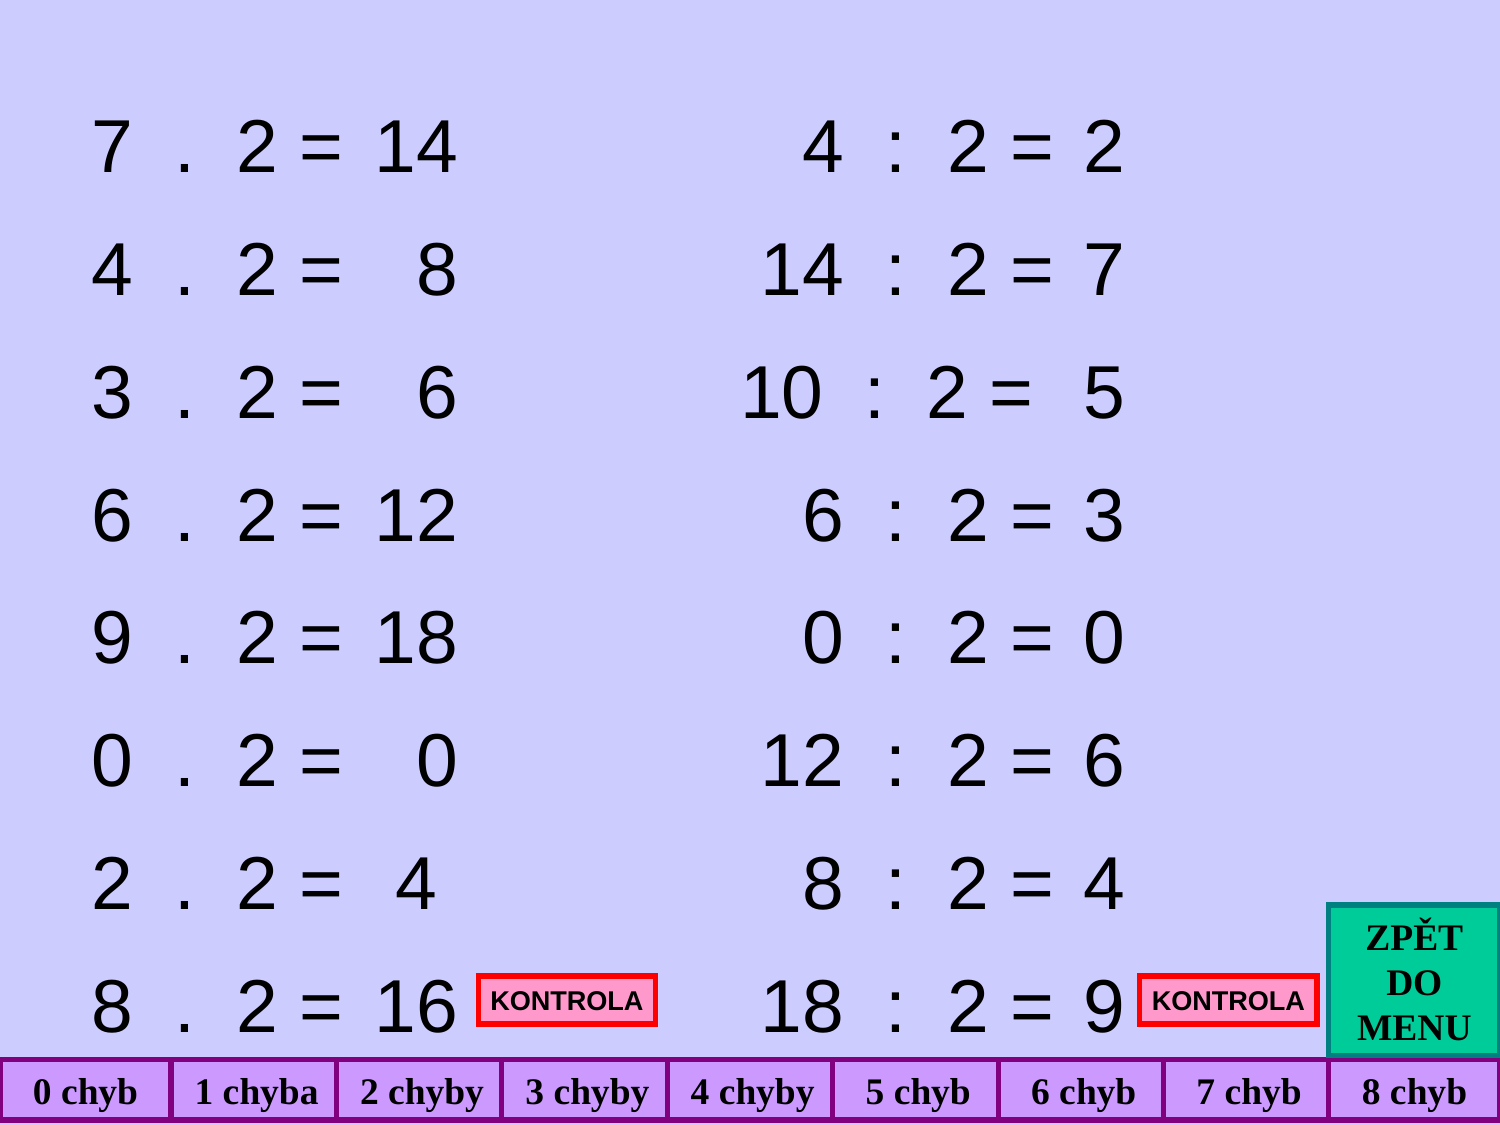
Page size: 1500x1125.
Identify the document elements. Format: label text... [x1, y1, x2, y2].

text_box 6 chyb [998, 1059, 1163, 1121]
text_box 2 chyby [336, 1059, 501, 1121]
text_box 4 chyby [667, 1059, 832, 1121]
text_box 5 chyb [832, 1059, 998, 1121]
text_box 1 chyba [171, 1059, 336, 1121]
text_box KONTROLA [478, 976, 656, 1024]
text_box 2 7 5 3 0 6 4 9 [1021, 90, 1140, 1056]
text_box 4 : 2 = 14 : 2 = 10 : 2 = 6 : 2 = 0 : 2 = 12 : 2 = 8 : 2 = 18 : 2 = [714, 90, 1021, 1056]
text_box 7 . 2 = 4 . 2 = 3 . 2 = 6 . 2 = 9 . 2 = 0 . 2 = 2 . 2 = 8 . 2 = [76, 90, 360, 1056]
text_box KONTROLA [1139, 976, 1317, 1024]
text_box 0 chyb [0, 1059, 171, 1121]
text_box 8 chyb [1328, 1059, 1500, 1121]
text_box 3 chyby [501, 1059, 667, 1121]
text_box ZPĚT DO MENU [1328, 904, 1500, 1056]
text_box 14 8 6 12 18 0 4 16 [360, 90, 502, 1056]
text_box 7 chyb [1163, 1059, 1328, 1121]
